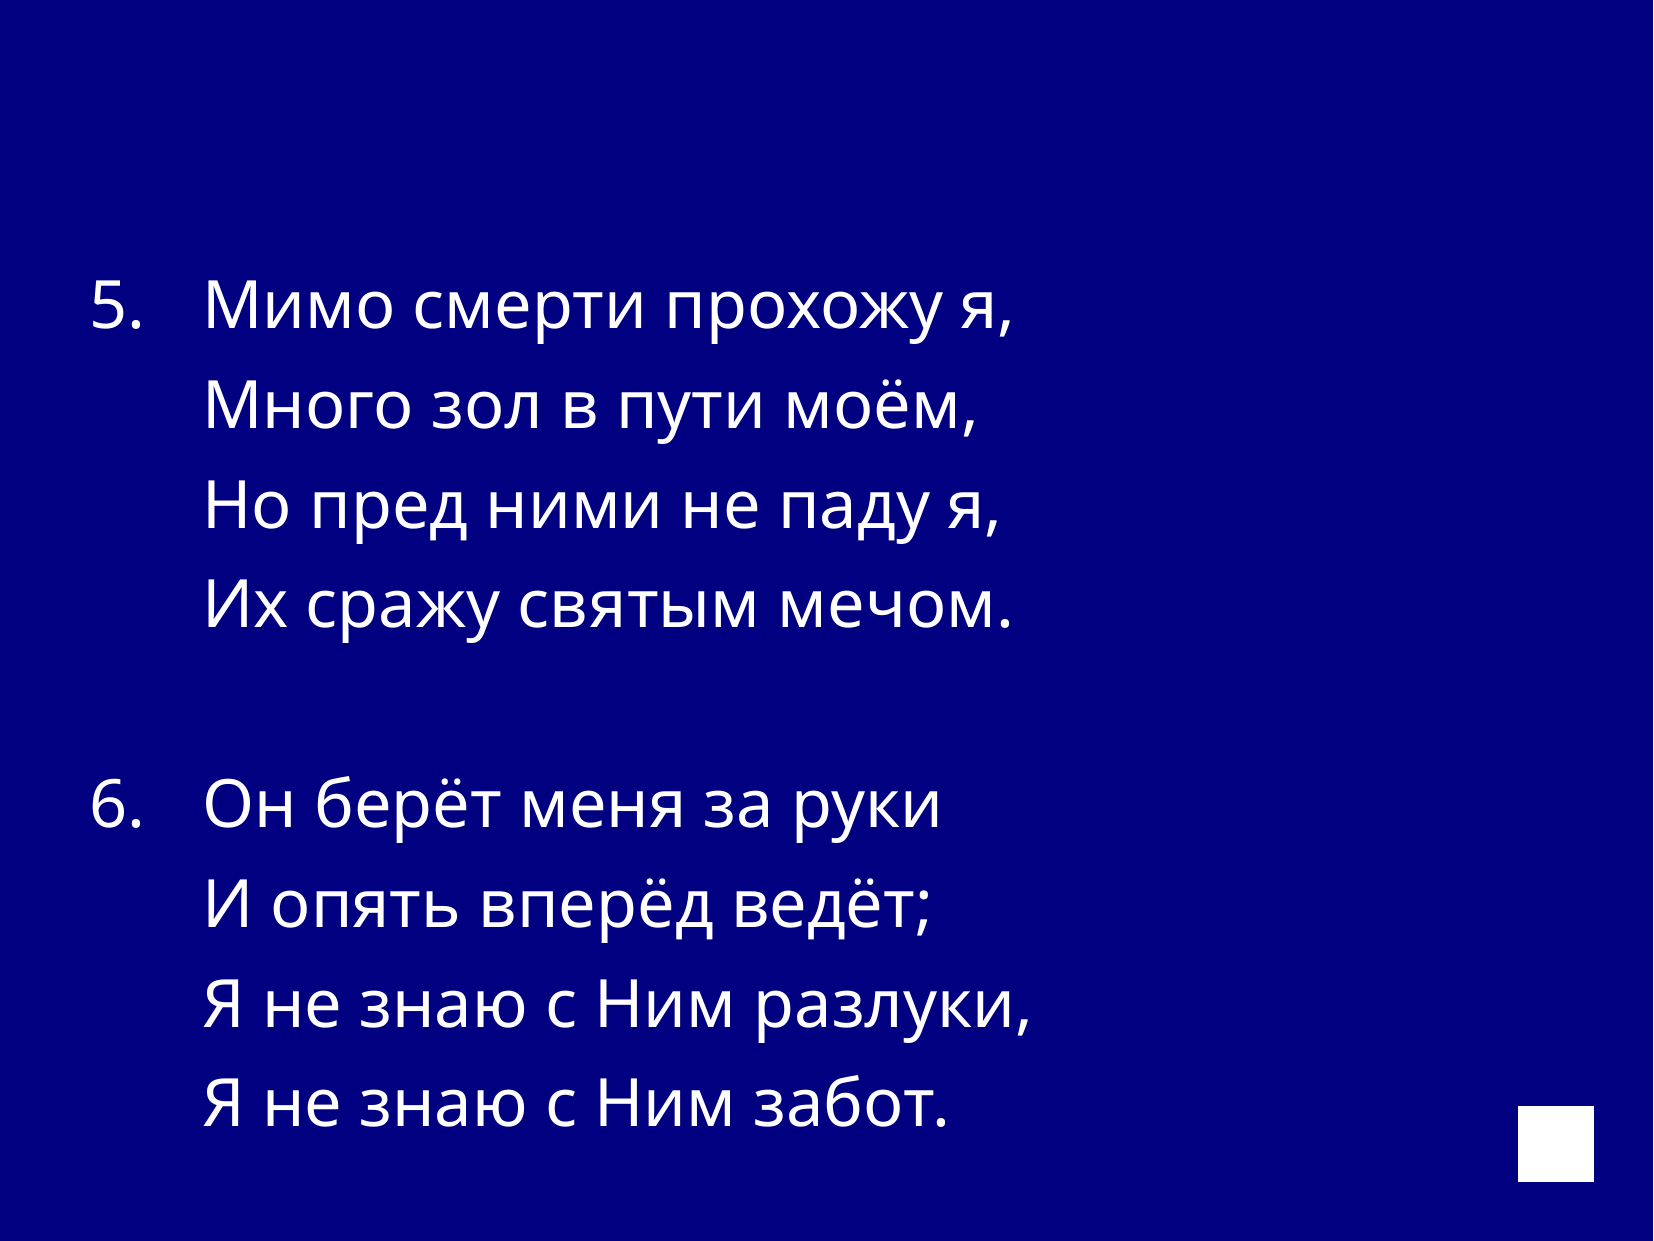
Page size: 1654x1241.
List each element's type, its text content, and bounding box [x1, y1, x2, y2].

text_box 5. Мимо смерти прохожу я, Много зол в пути моём, Но пред ними не паду я, Их сражу святым мечом. 6. Он берёт меня за руки И опять вперёд ведёт; Я не знаю с Ним разлуки, Я не знаю с Ним забот. [75, 150, 1576, 1163]
text_box [1518, 1106, 1594, 1182]
